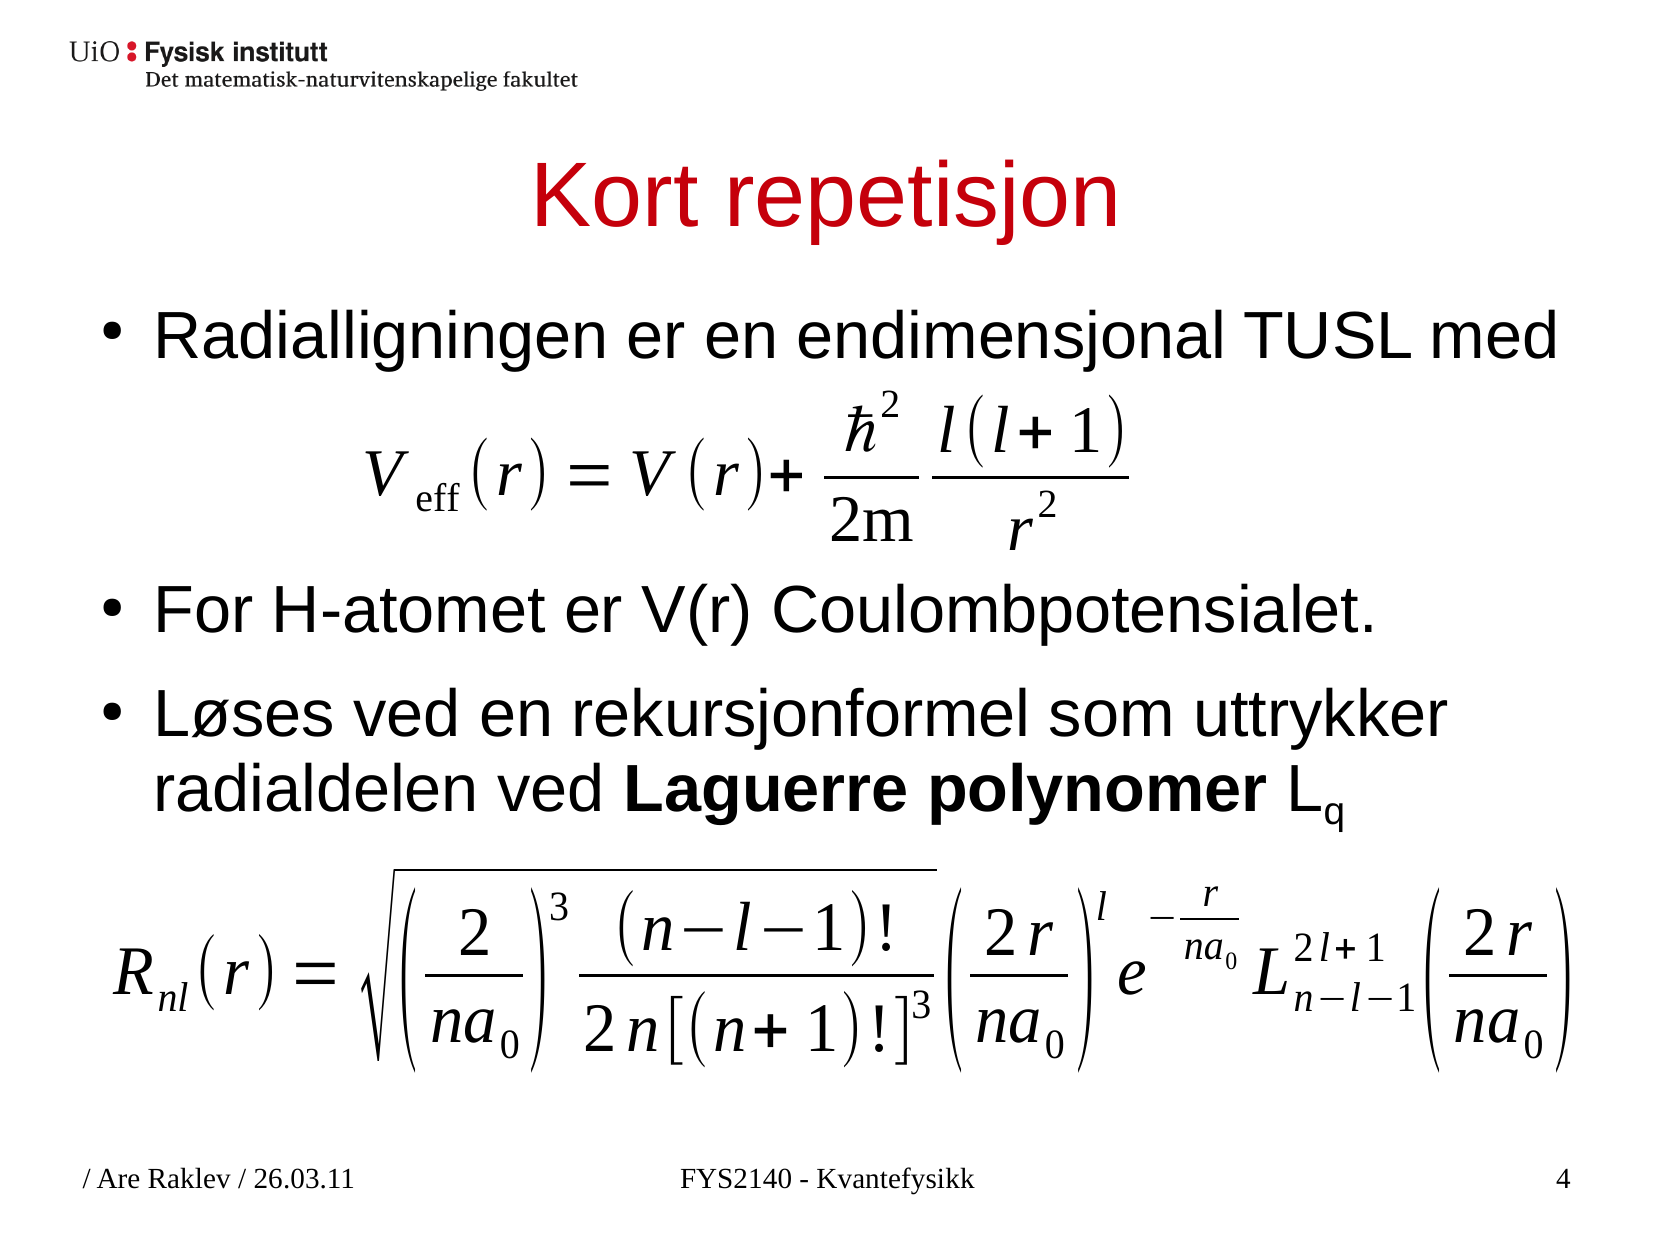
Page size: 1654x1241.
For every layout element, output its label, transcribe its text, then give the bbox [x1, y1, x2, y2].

chart [102, 866, 1582, 1078]
list Radialligningen er en endimensjonal TUSL med For H-atomet er V(r) Coulombpotensialet. Løses ved en rekursjonformel som uttrykker radialdelen ved Laguerre polynomer Lq [82, 290, 1576, 1094]
title Kort repetisjon [82, 90, 1571, 290]
picture [68, 37, 581, 93]
chart [356, 381, 1139, 566]
